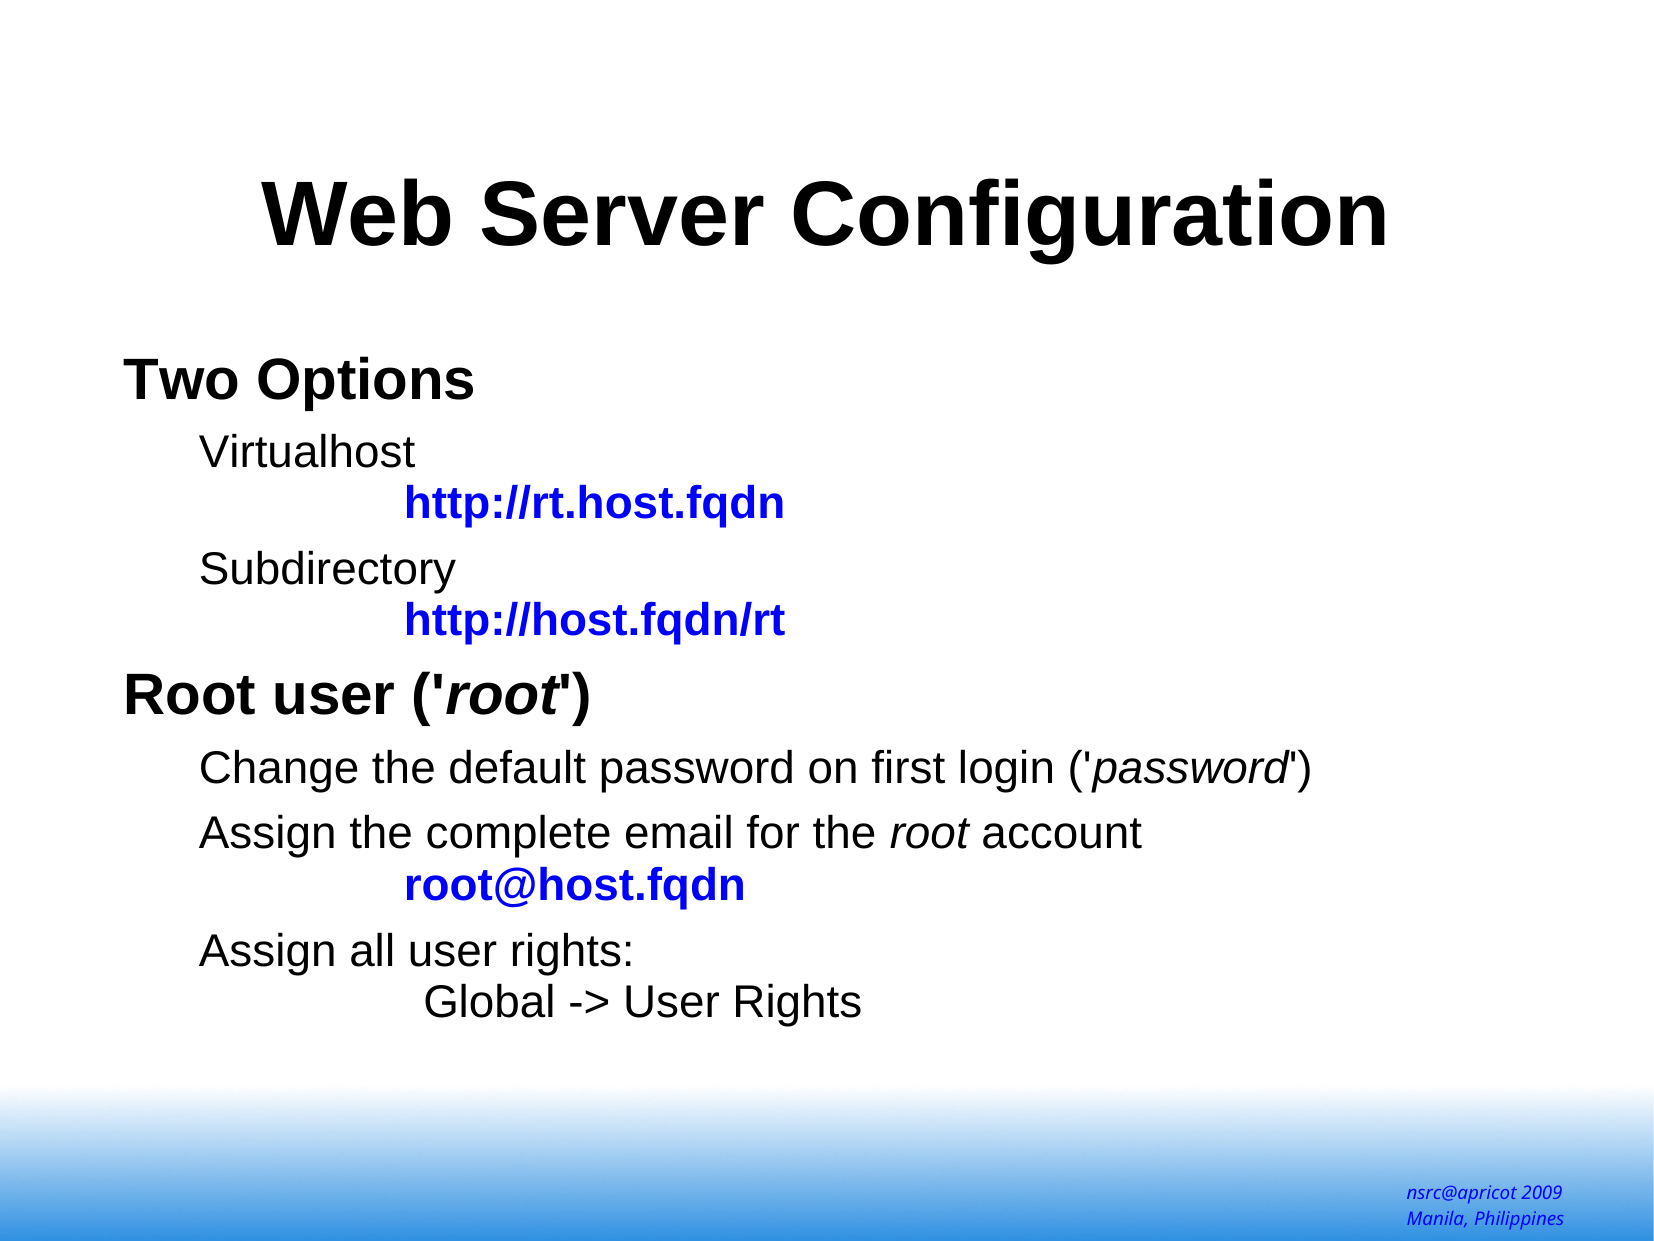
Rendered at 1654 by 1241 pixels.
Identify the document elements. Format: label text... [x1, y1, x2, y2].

title Web Server Configuration [124, 92, 1530, 335]
list Two Options Virtualhost http://rt.host.fqdn Subdirectory http://host.fqdn/rt Root user ('root') Change the default password on first login ('password') Assign the complete email for the root account root@host.fqdn Assign all user rights: Global -> User Rights [124, 346, 1530, 1088]
picture [0, 1083, 1654, 1241]
